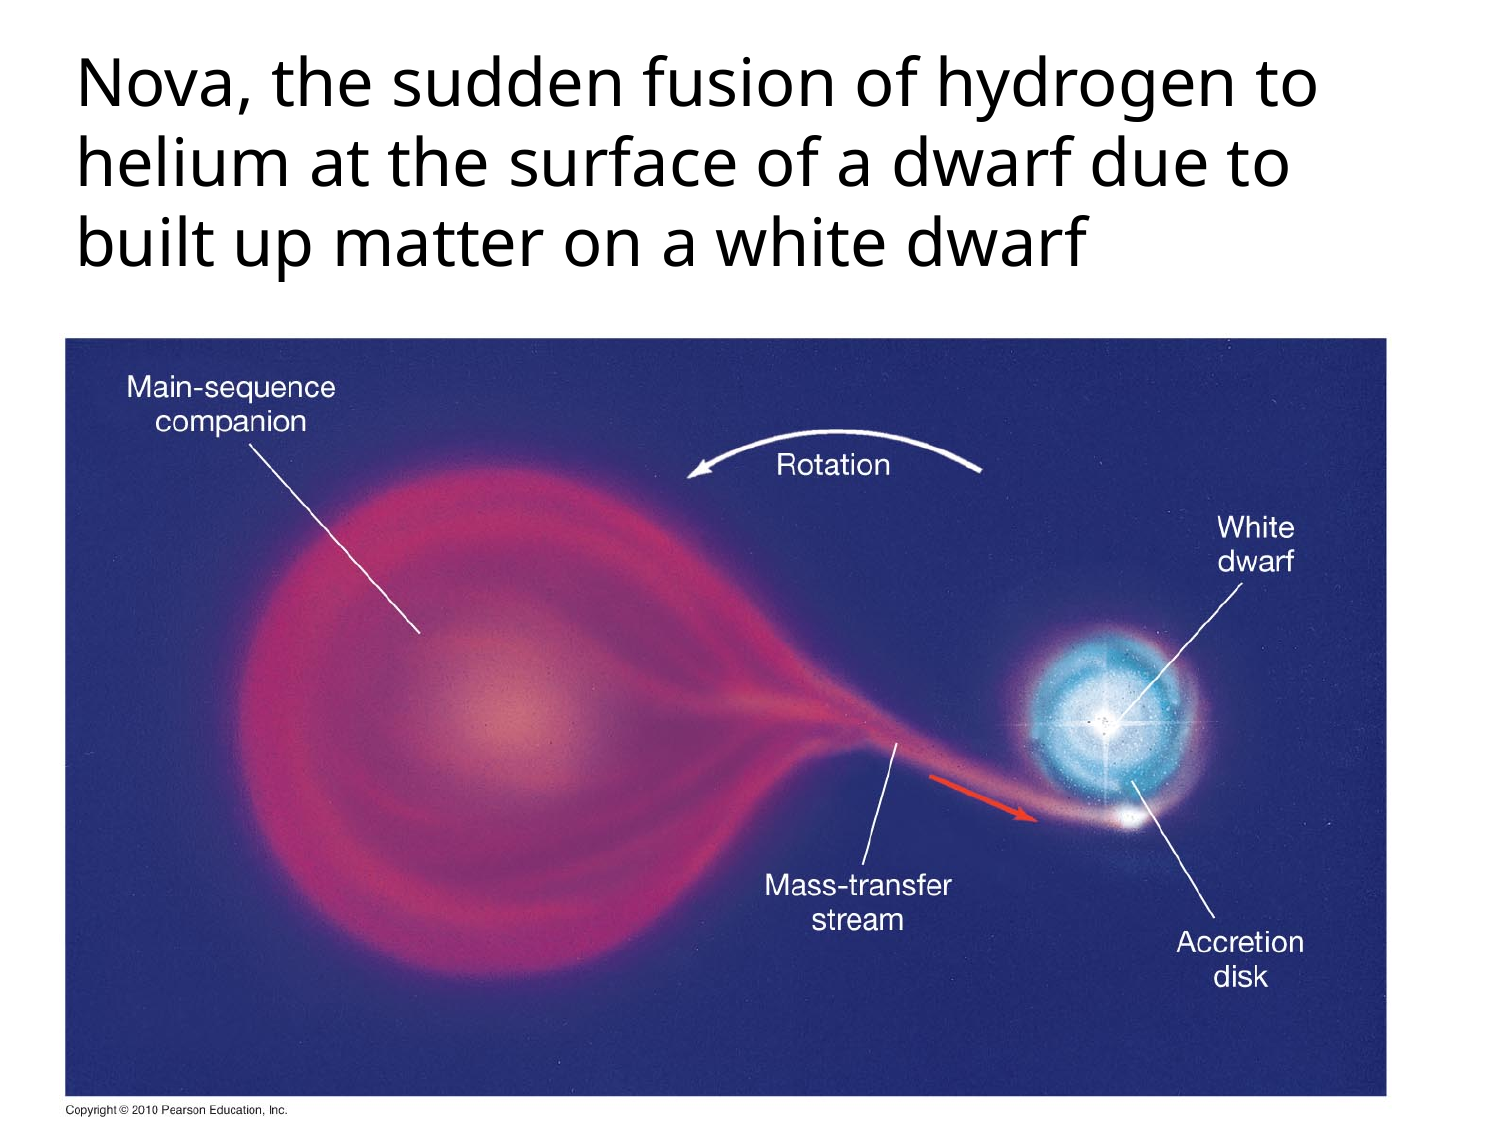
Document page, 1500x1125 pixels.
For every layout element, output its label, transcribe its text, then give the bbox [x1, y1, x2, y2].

list Nova, the sudden fusion of hydrogen to helium at the surface of a dwarf due to built up matter on a white dwarf [75, 39, 1426, 284]
picture [59, 333, 1392, 1125]
